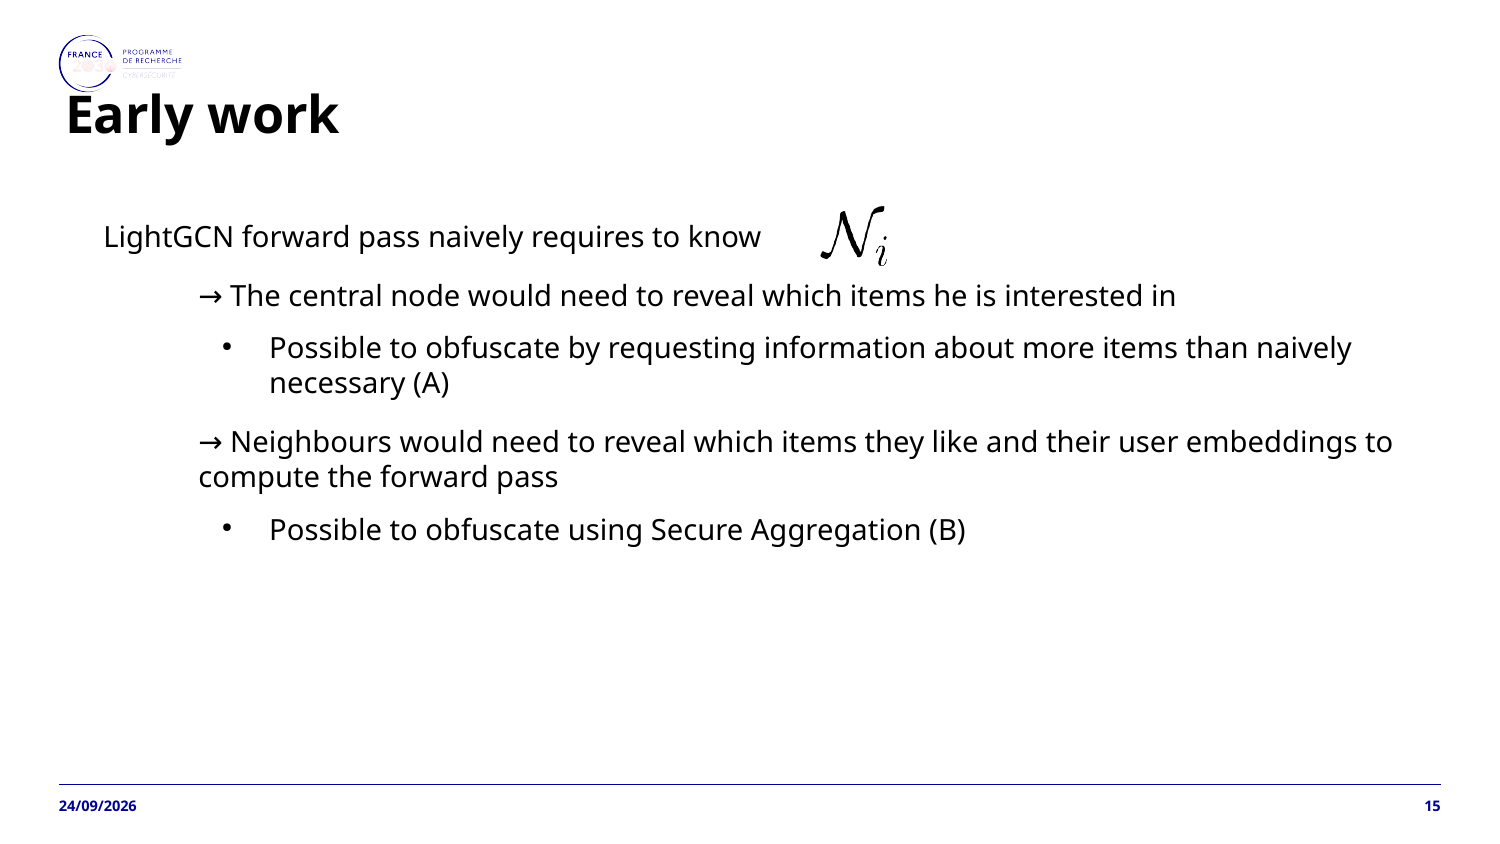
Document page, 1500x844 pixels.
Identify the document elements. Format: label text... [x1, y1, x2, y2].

slide_number 23 [1364, 784, 1441, 830]
title Early work [65, 88, 1447, 178]
slide_number 26/01/2024 [59, 784, 260, 830]
picture [820, 206, 887, 266]
list LightGCN forward pass naively requires to know → The central node would need to reveal which items he is interested in Possible to obfuscate by requesting information about more items than naively necessary (A) → Neighbours would need to reveal which items they like and their user embeddings to compute the forward pass Possible to obfuscate using Secure Aggregation (B) [56, 79, 1439, 680]
picture [46, 22, 194, 105]
